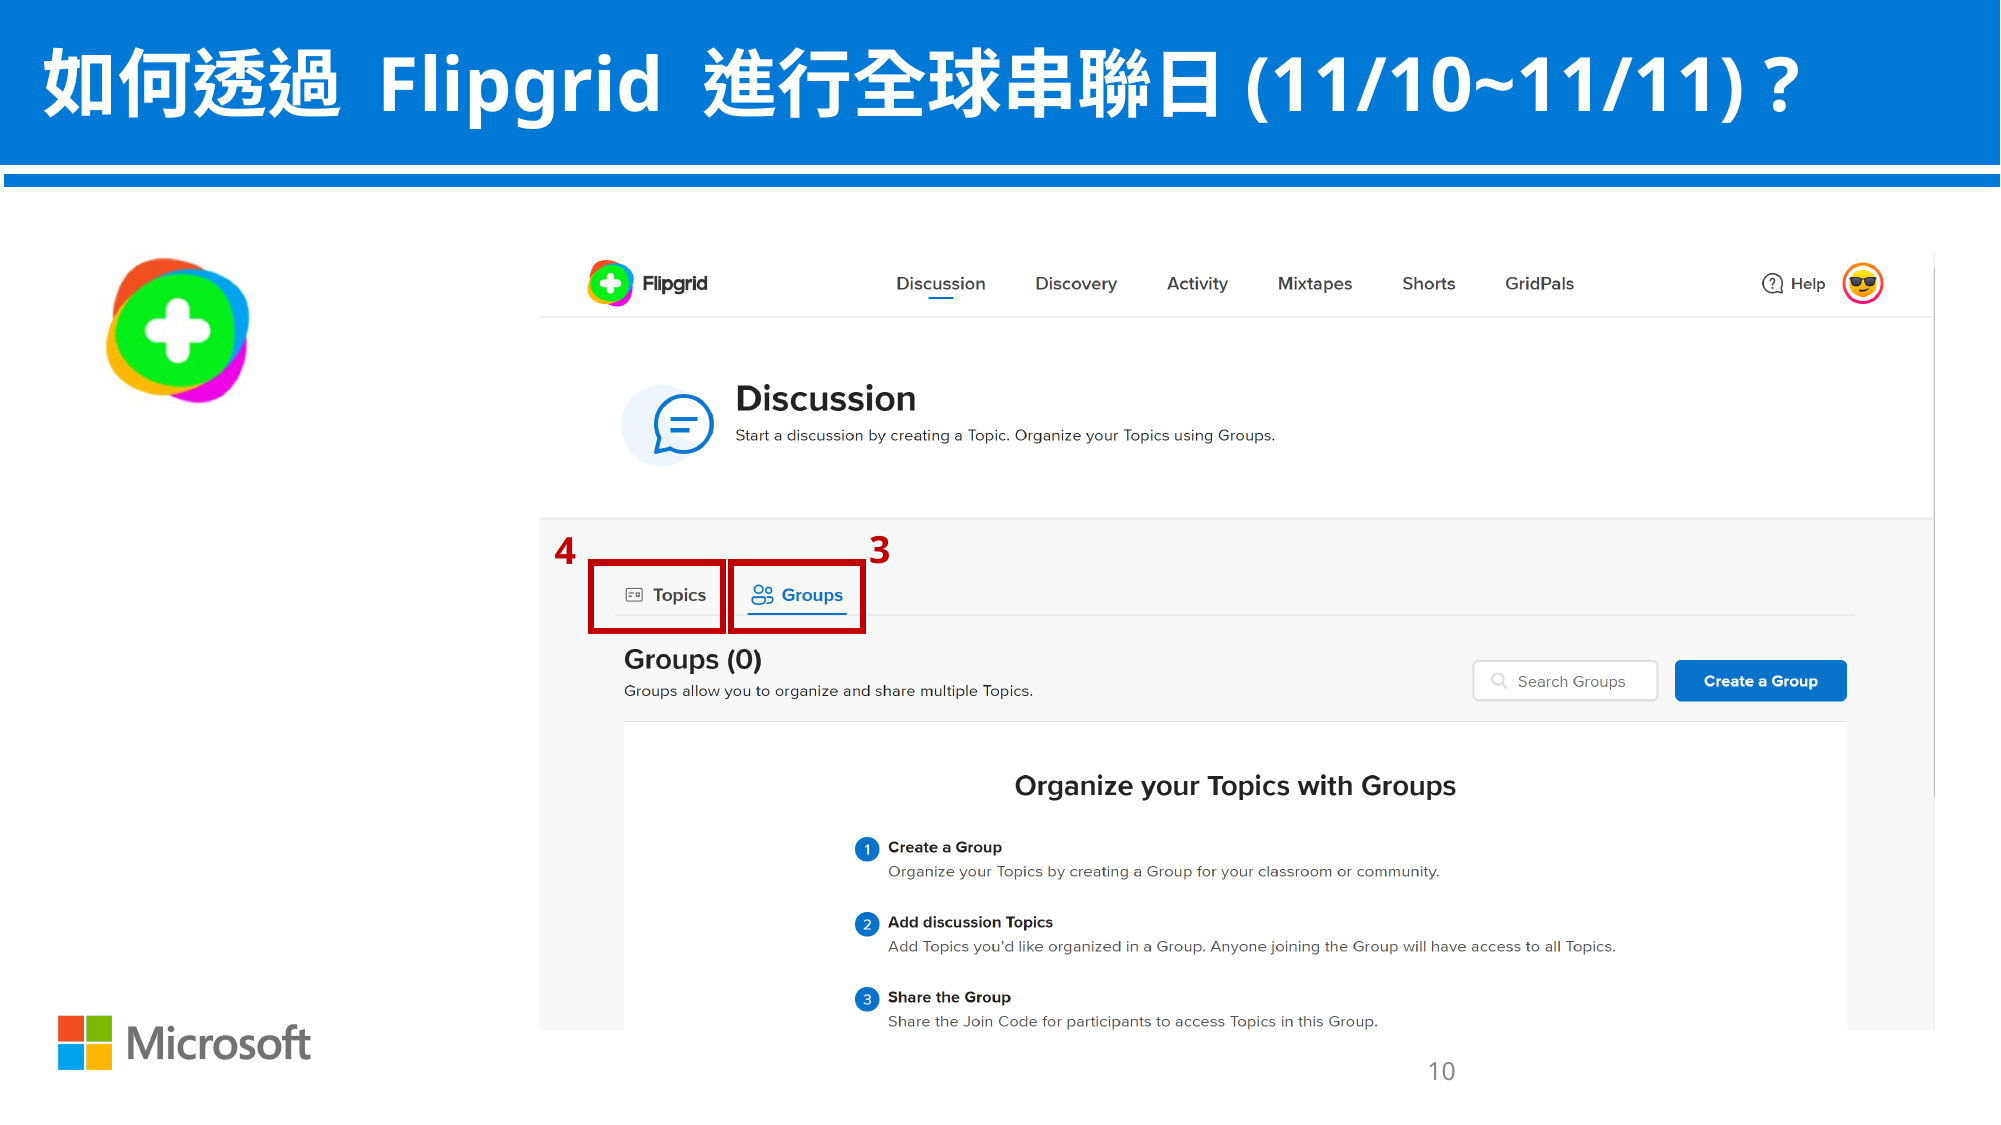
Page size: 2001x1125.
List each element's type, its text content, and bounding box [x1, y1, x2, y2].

text_box 10 [1412, 1042, 1863, 1103]
picture [85, 237, 266, 416]
picture [594, 566, 720, 628]
picture [23, 983, 345, 1102]
text_box 3 [854, 518, 1005, 580]
text_box [0, 0, 2000, 165]
picture [539, 253, 1935, 1030]
text_box 4 [539, 519, 690, 581]
text_box 如何透過 Flipgrid 進行全球串聯日(11/10~11/11) ? [27, 29, 1856, 136]
text_box [4, 174, 2000, 187]
